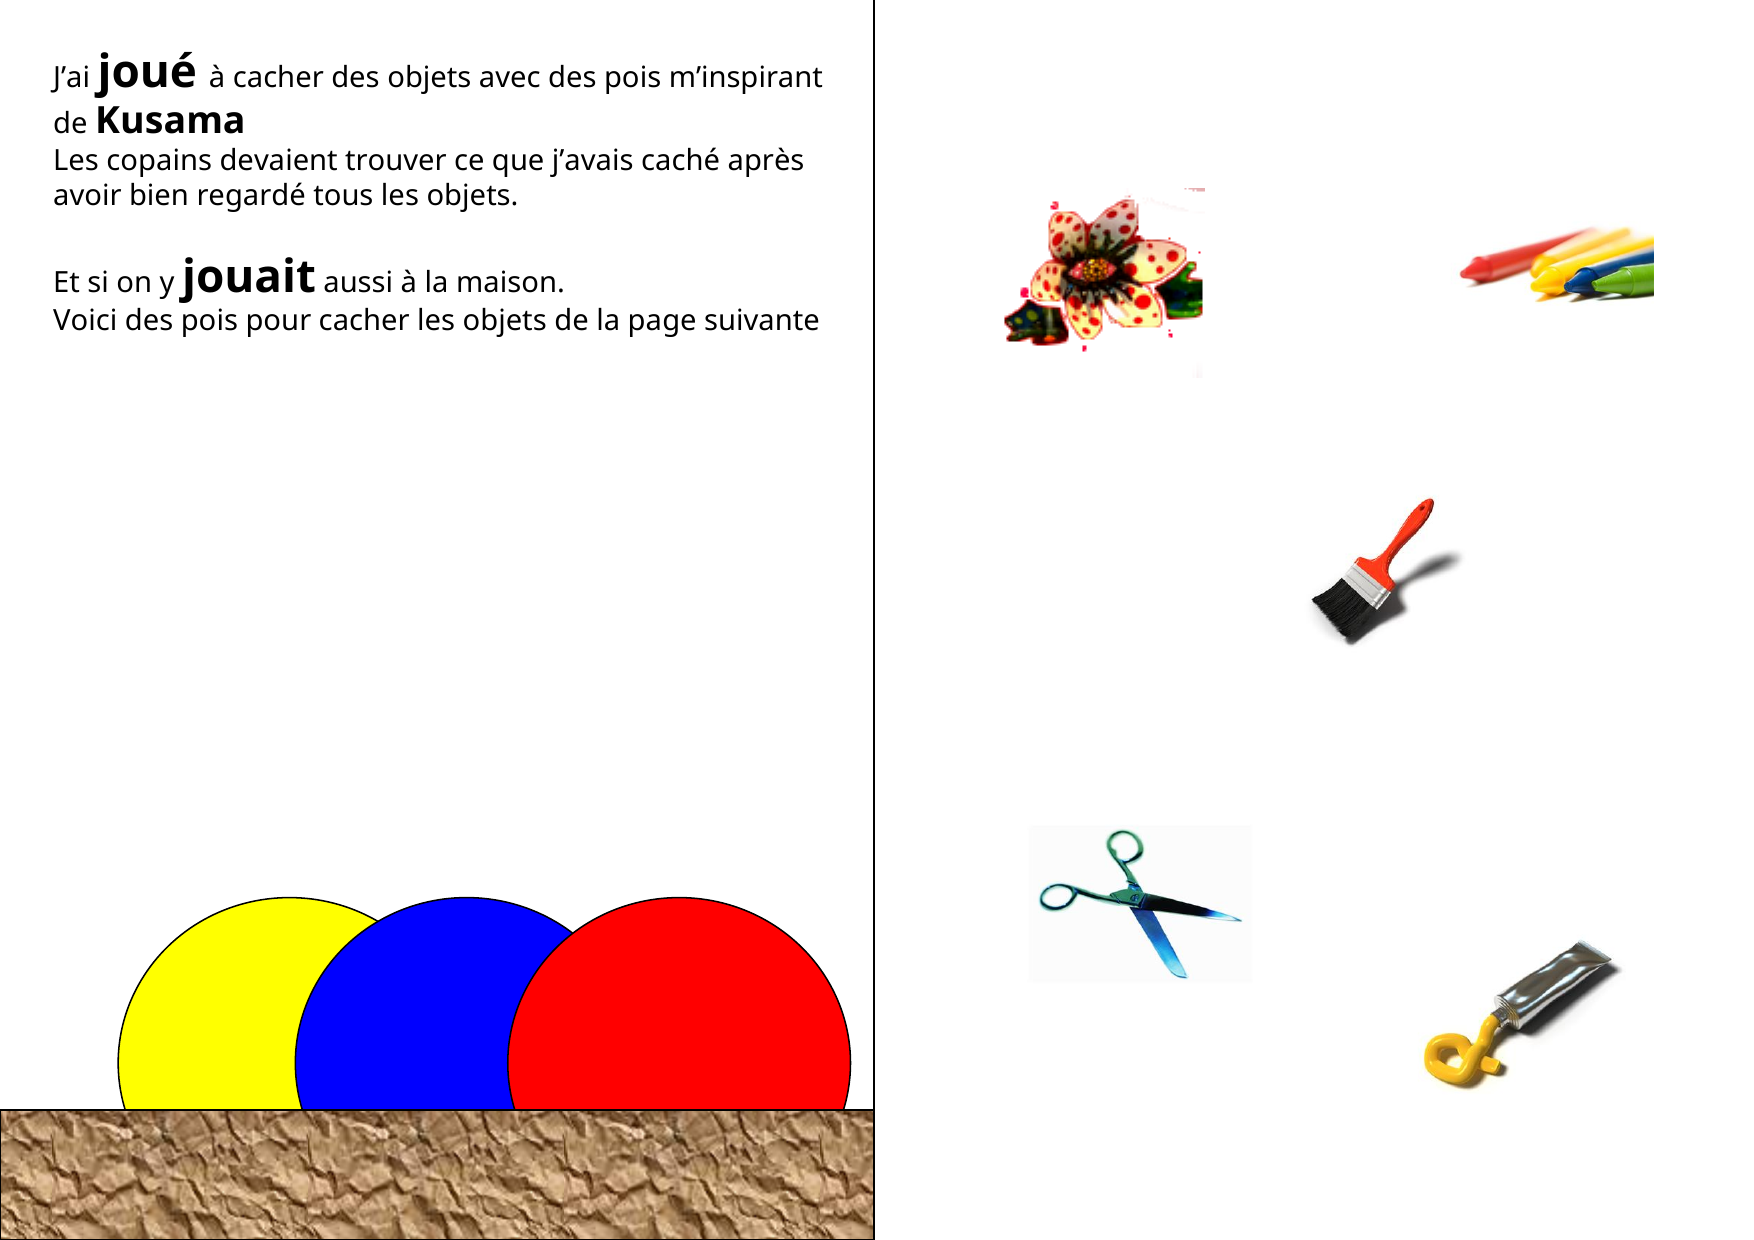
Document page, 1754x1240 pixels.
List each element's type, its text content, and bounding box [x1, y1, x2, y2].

picture [1405, 885, 1654, 1134]
picture [1003, 188, 1205, 378]
picture [1027, 791, 1253, 1016]
picture [1440, 147, 1654, 361]
text_box J’ai joué à cacher des objets avec des pois m’inspirant de Kusama Les copains devaient trouver ce que j’avais caché après avoir bien regardé tous les objets. Et si on y jouait aussi à la maison. Voici des pois pour cacher les objets de la page suivante [47, 35, 851, 461]
picture [1263, 448, 1501, 685]
text_box [0, 897, 874, 1240]
